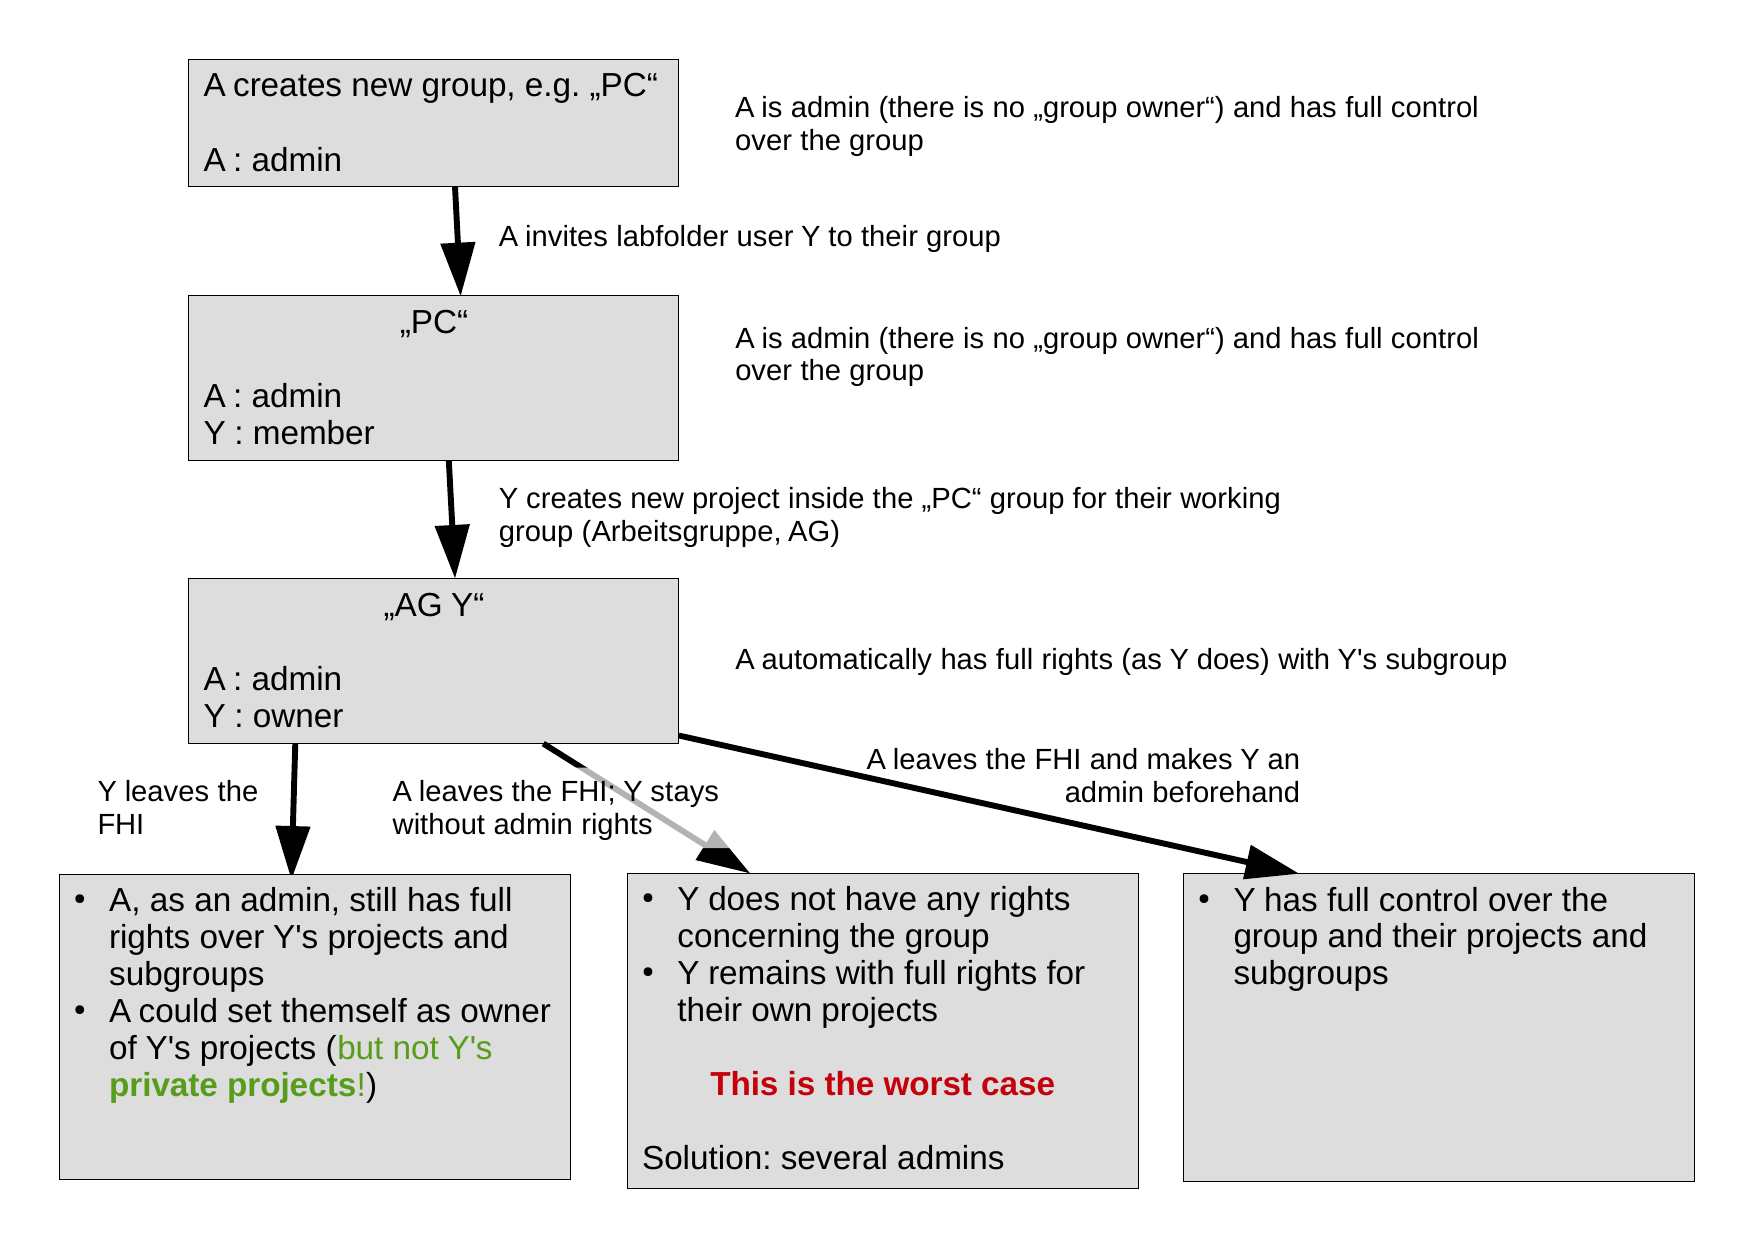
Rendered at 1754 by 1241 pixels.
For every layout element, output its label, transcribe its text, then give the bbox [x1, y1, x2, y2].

text_box „PC“ A : admin Y : member [188, 295, 679, 461]
text_box Y has full control over the group and their projects and subgroups [1183, 873, 1695, 1182]
text_box A automatically has full rights (as Y does) with Y's subgroup [720, 583, 1548, 736]
text_box Y creates new project inside the „PC“ group for their working group (Arbeitsgruppe, AG) [484, 474, 1311, 556]
text_box Y does not have any rights concerning the group Y remains with full rights for their own projects This is the worst case Solution: several admins [627, 873, 1139, 1189]
text_box A leaves the FHI and makes Y an admin beforehand [850, 735, 1316, 816]
text_box „AG Y“ A : admin Y : owner [188, 578, 679, 744]
text_box A invites labfolder user Y to their group [484, 212, 1311, 261]
text_box A, as an admin, still has full rights over Y's projects and subgroups A could set themself as owner of Y's projects (but not Y's private projects!) [59, 874, 571, 1180]
text_box Y leaves the FHI [82, 767, 290, 849]
text_box A leaves the FHI; Y stays without admin rights [377, 767, 774, 849]
text_box A is admin (there is no „group owner“) and has full control over the group [720, 59, 1548, 189]
text_box A is admin (there is no „group owner“) and has full control over the group [720, 271, 1548, 438]
text_box A creates new group, e.g. „PC“ A : admin [188, 59, 679, 187]
